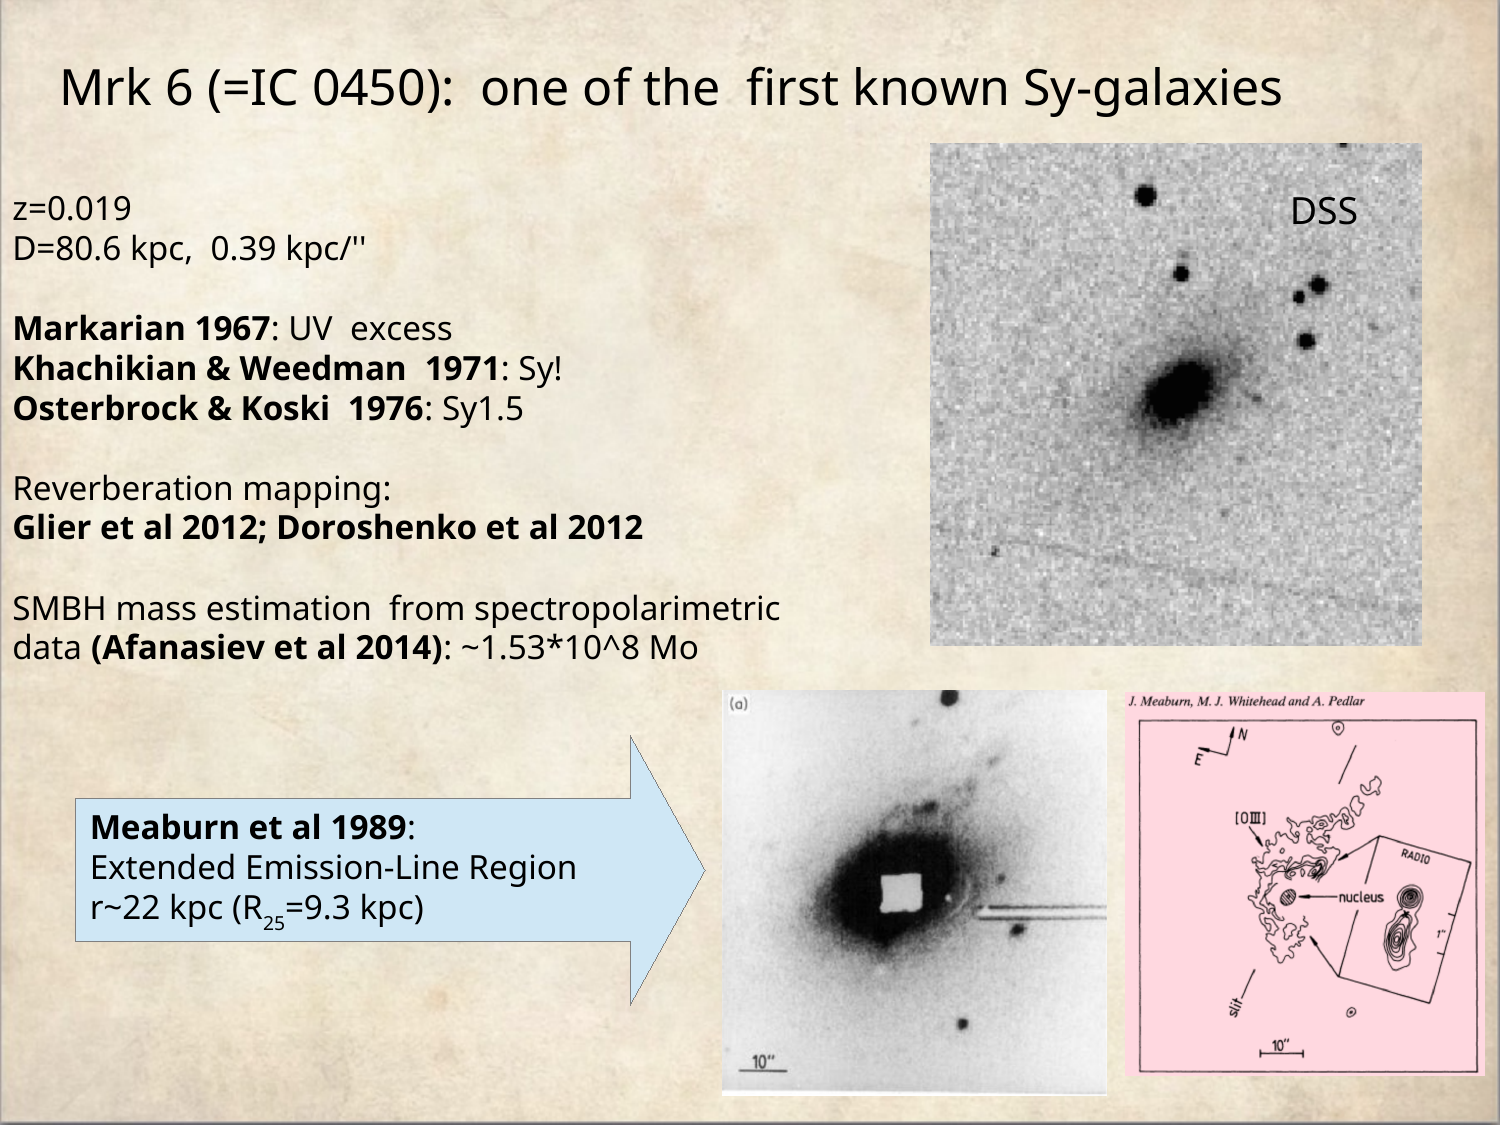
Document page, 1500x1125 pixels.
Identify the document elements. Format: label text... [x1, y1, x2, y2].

text_box DSS [1275, 179, 1380, 240]
text_box z=0.019 D=80.6 kpc, 0.39 kpc/'' Markarian 1967: UV excess Khachikian & Weedman 1971: Sy! Osterbrock & Koski 1976: Sy1.5 Reverberation mapping: Glier et al 2012; Doroshenko et al 2012 SMBH mass estimation from spectropolarimetric data (Afanasiev et al 2014): ~1.53*10^8 Mo [0, 179, 772, 754]
text_box Meaburn et al 1989: Extended Emission-Line Region r~22 kpc (R25=9.3 kpc) [75, 735, 706, 1006]
title Mrk 6 (=IC 0450): one of the first known Sy-galaxies [59, 45, 1415, 126]
picture [0, 0, 1500, 1125]
